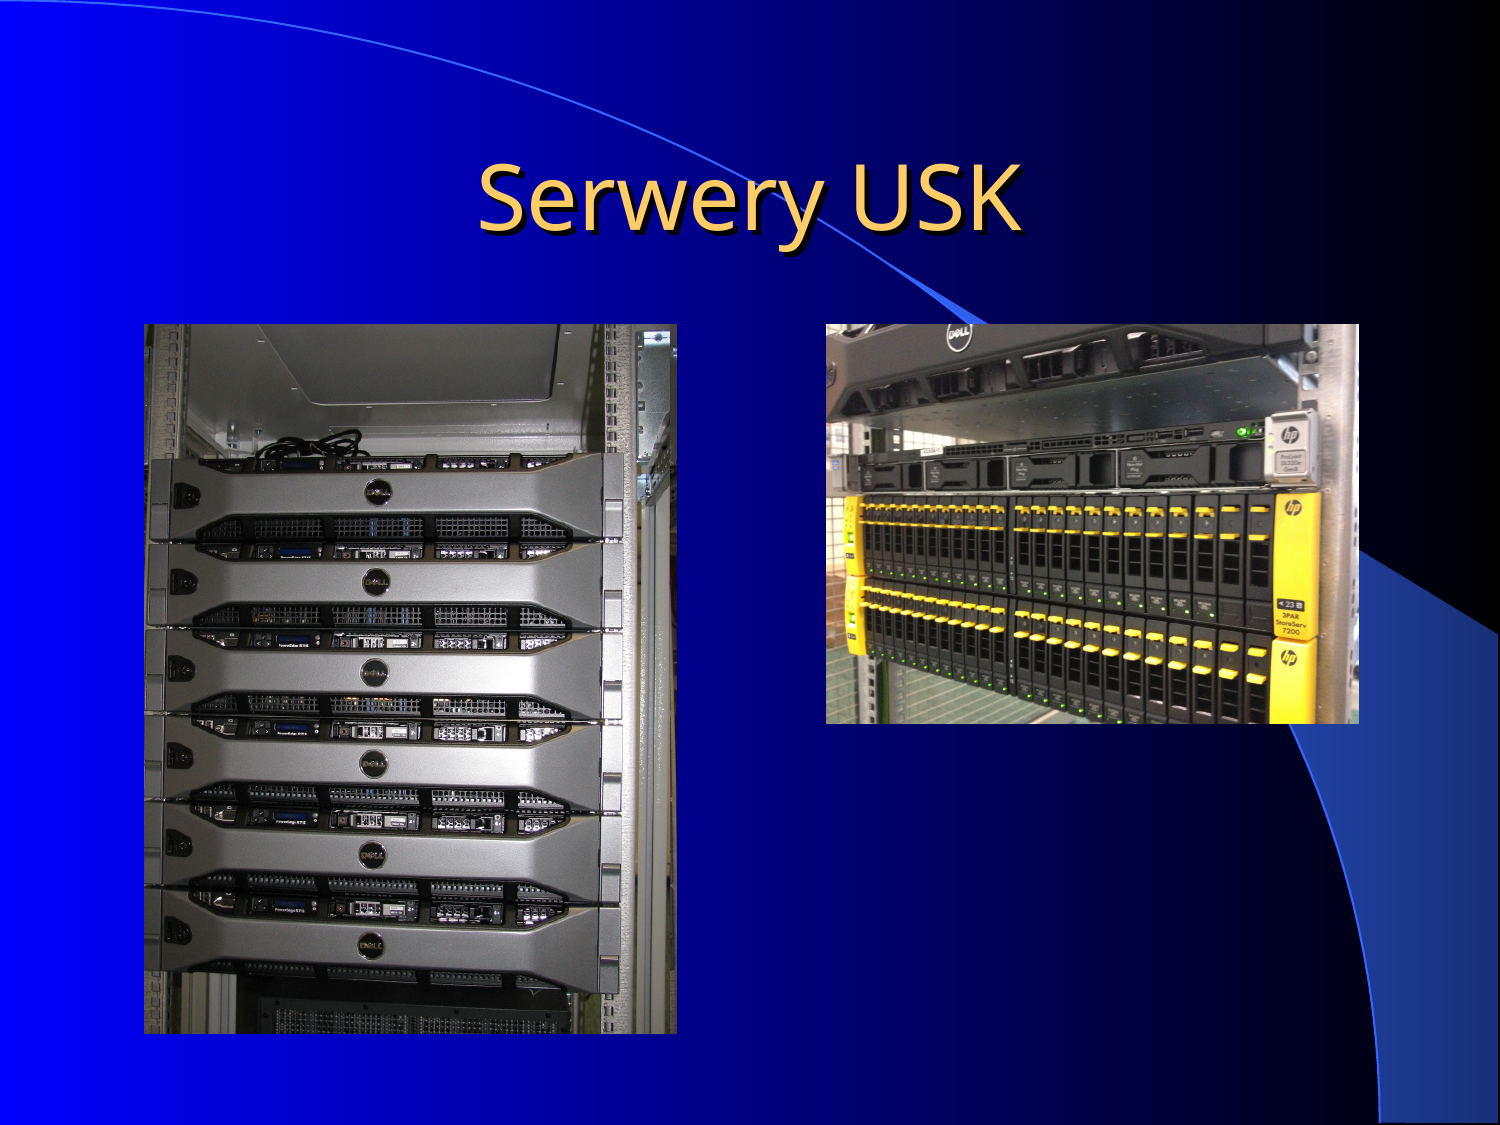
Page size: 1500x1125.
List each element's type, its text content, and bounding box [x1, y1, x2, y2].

picture [826, 324, 1359, 725]
title Serwery USK [112, 68, 1387, 320]
picture [144, 324, 677, 1034]
